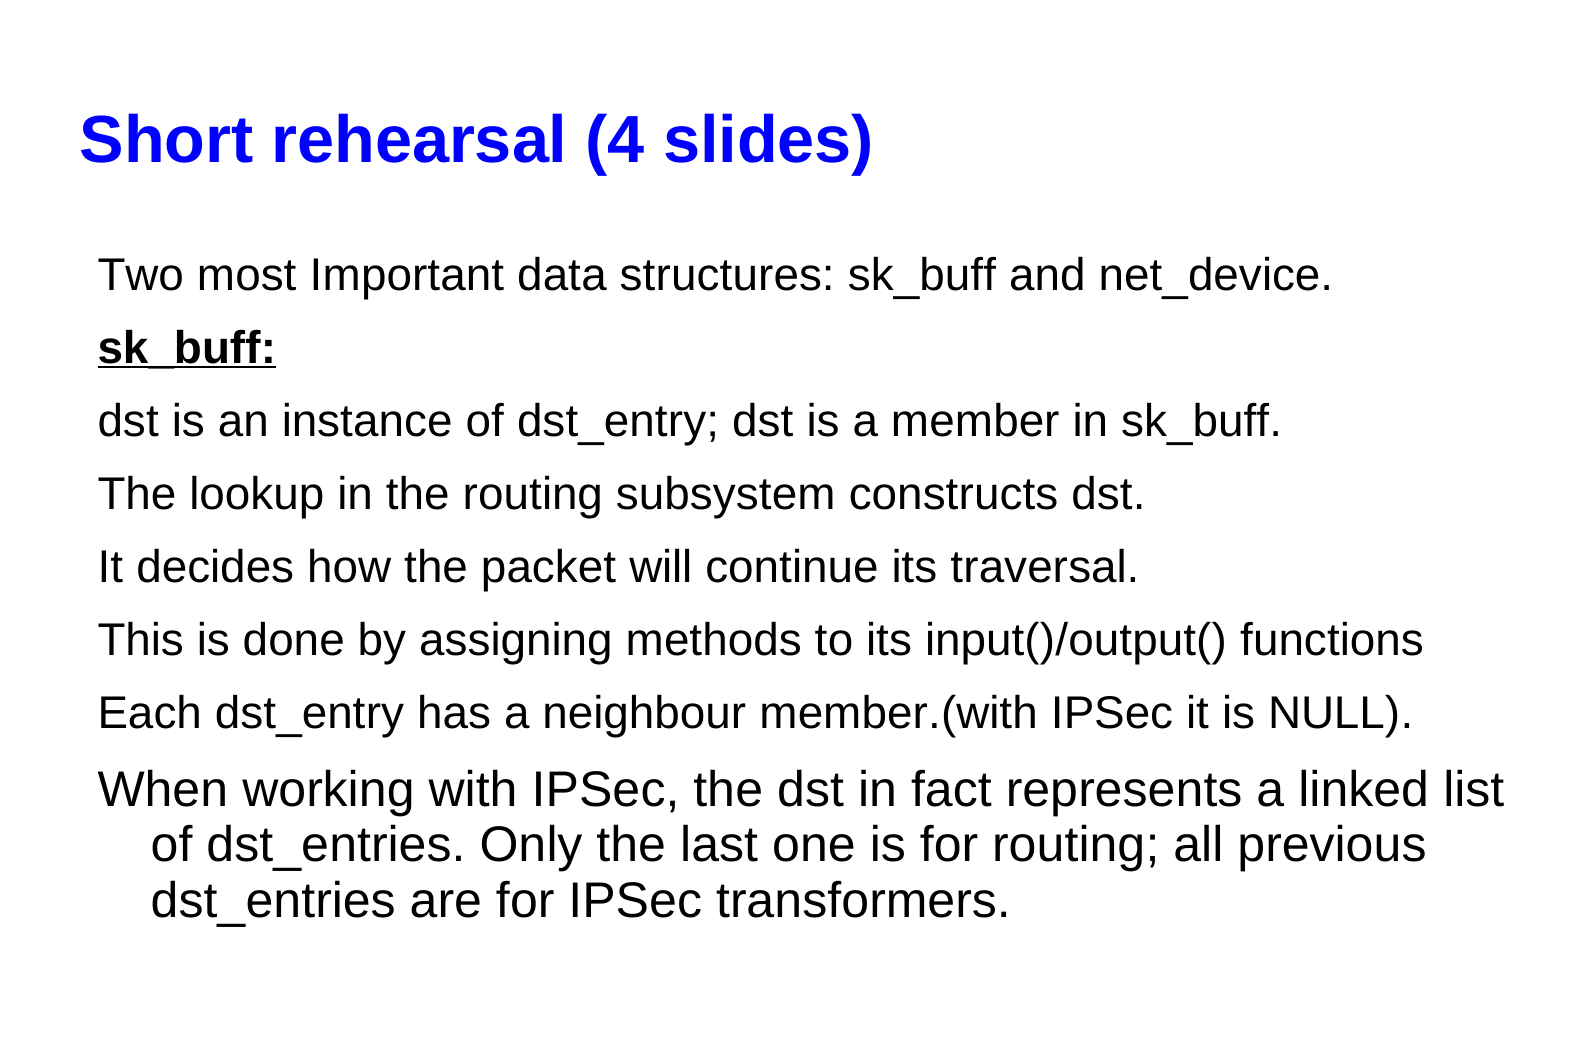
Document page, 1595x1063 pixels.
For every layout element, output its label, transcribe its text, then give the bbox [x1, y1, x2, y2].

list Two most Important data structures: sk_buff and net_device. sk_buff: dst is an instance of dst_entry; dst is a member in sk_buff. The lookup in the routing subsystem constructs dst. It decides how the packet will continue its traversal. This is done by assigning methods to its input()/output() functions Each dst_entry has a neighbour member.(with IPSec it is NULL). When working with IPSec, the dst in fact represents a linked list of dst_entries. Only the last one is for routing; all previous dst_entries are for IPSec transformers. [79, 248, 1515, 991]
title Short rehearsal (4 slides) [79, 49, 1515, 213]
